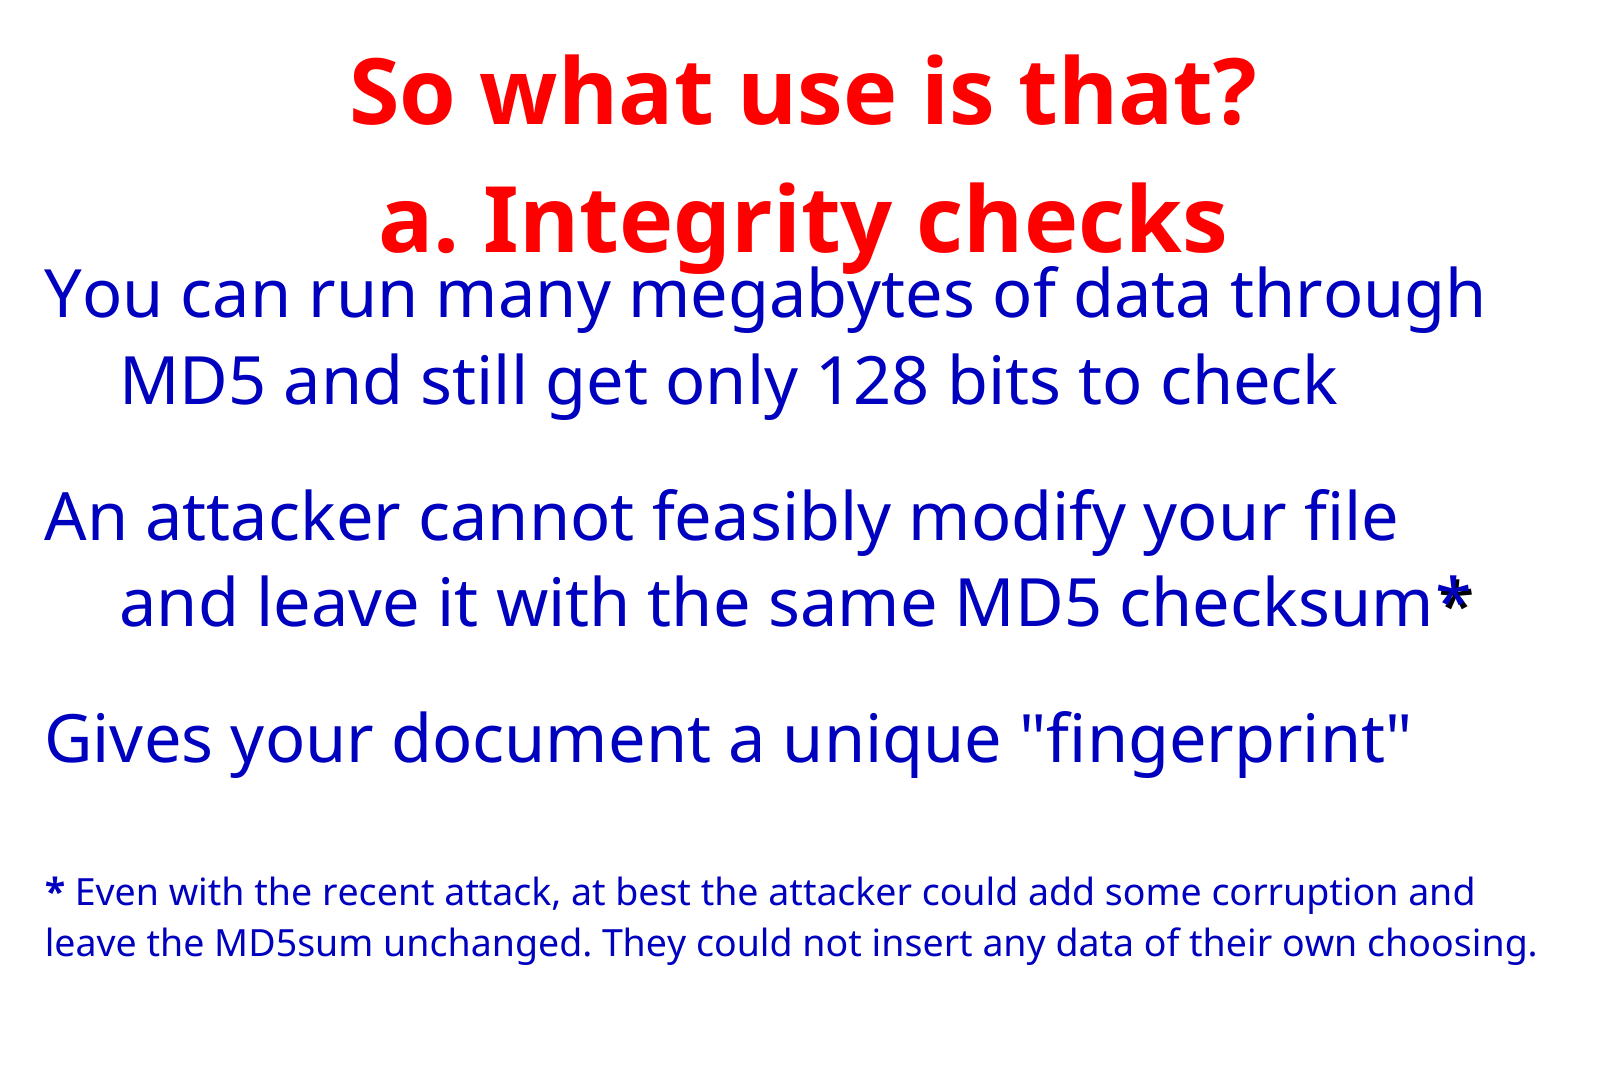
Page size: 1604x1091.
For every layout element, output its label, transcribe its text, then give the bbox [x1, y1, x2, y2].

list You can run many megabytes of data through MD5 and still get only 128 bits to check An attacker cannot feasibly modify your file and leave it with the same MD5 checksum* Gives your document a unique "fingerprint" [44, 249, 1525, 811]
text_box * Even with the recent attack, at best the attacker could add some corruption and leave the MD5sum unchanged. They could not insert any data of their own choosing. [44, 865, 1540, 968]
title So what use is that? a. Integrity checks [324, 24, 1283, 232]
